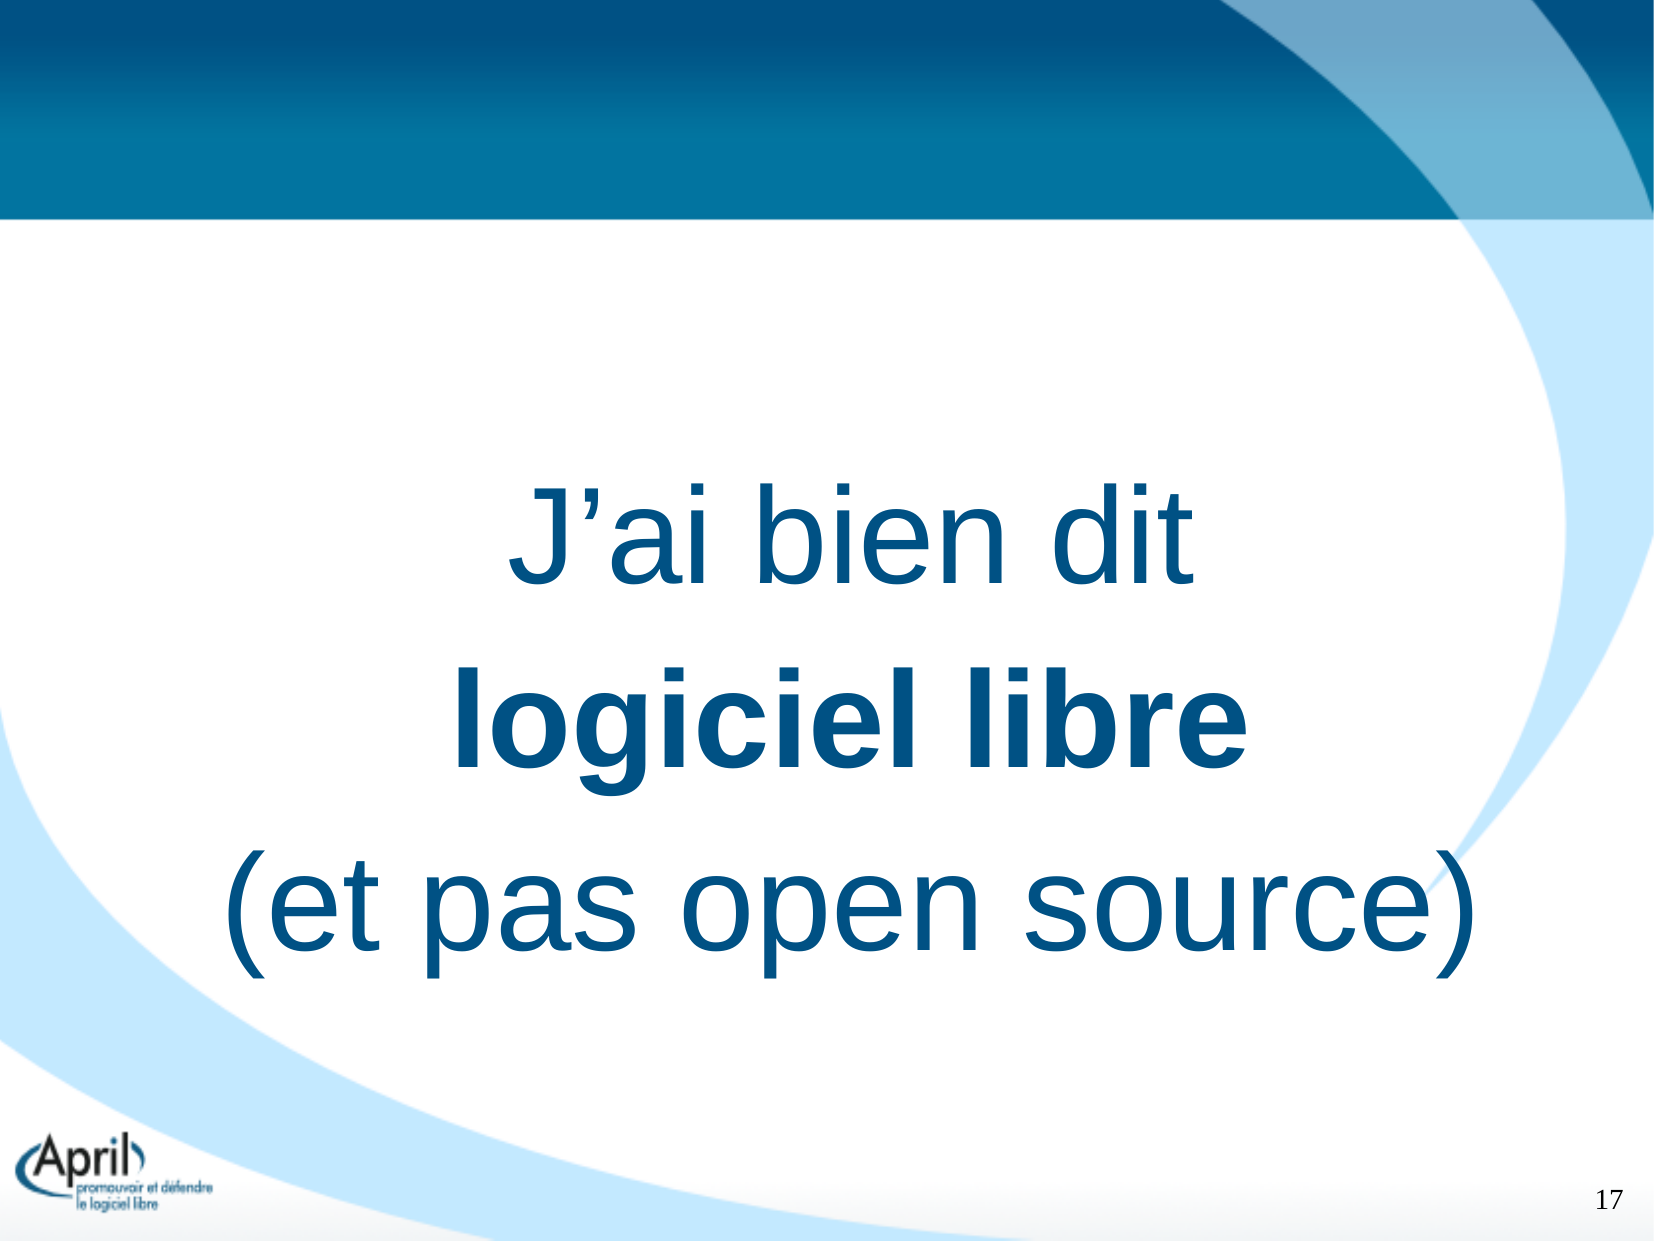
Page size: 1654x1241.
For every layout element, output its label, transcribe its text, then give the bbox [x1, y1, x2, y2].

picture [0, 0, 1654, 1241]
list J’ai bien dit logiciel libre (et pas open source) [82, 290, 1571, 1109]
